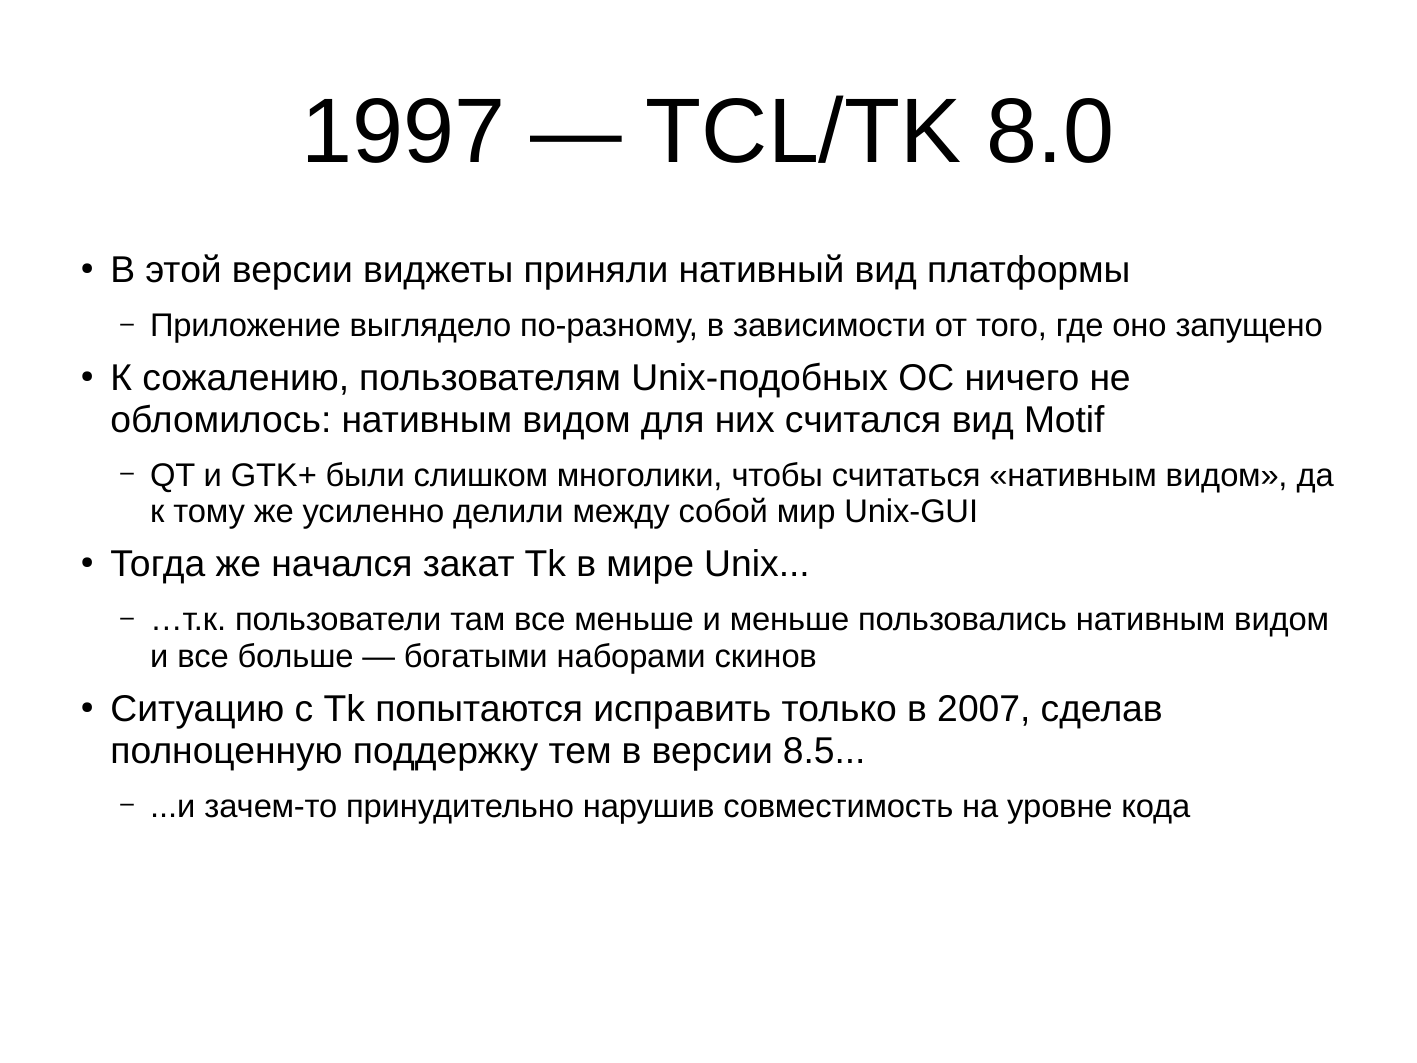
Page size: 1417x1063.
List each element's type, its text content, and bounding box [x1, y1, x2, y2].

list В этой версии виджеты приняли нативный вид платформы Приложение выглядело по-разному, в зависимости от того, где оно запущено К сожалению, пользователям Unix-подобных ОС ничего не обломилось: нативным видом для них считался вид Motif QT и GTK+ были слишком многолики, чтобы считаться «нативным видом», да к тому же усиленно делили между собой мир Unix-GUI Тогда же начался закат Tk в мире Unix... …т.к. пользователи там все меньше и меньше пользовались нативным видом и все больше — богатыми наборами скинов Ситуацию с Tk попытаются исправить только в 2007, сделав полноценную поддержку тем в версии 8.5... ...и зачем-то принудительно нарушив совместимость на уровне кода [70, 248, 1346, 865]
title 1997 — TCL/TK 8.0 [70, 42, 1346, 220]
